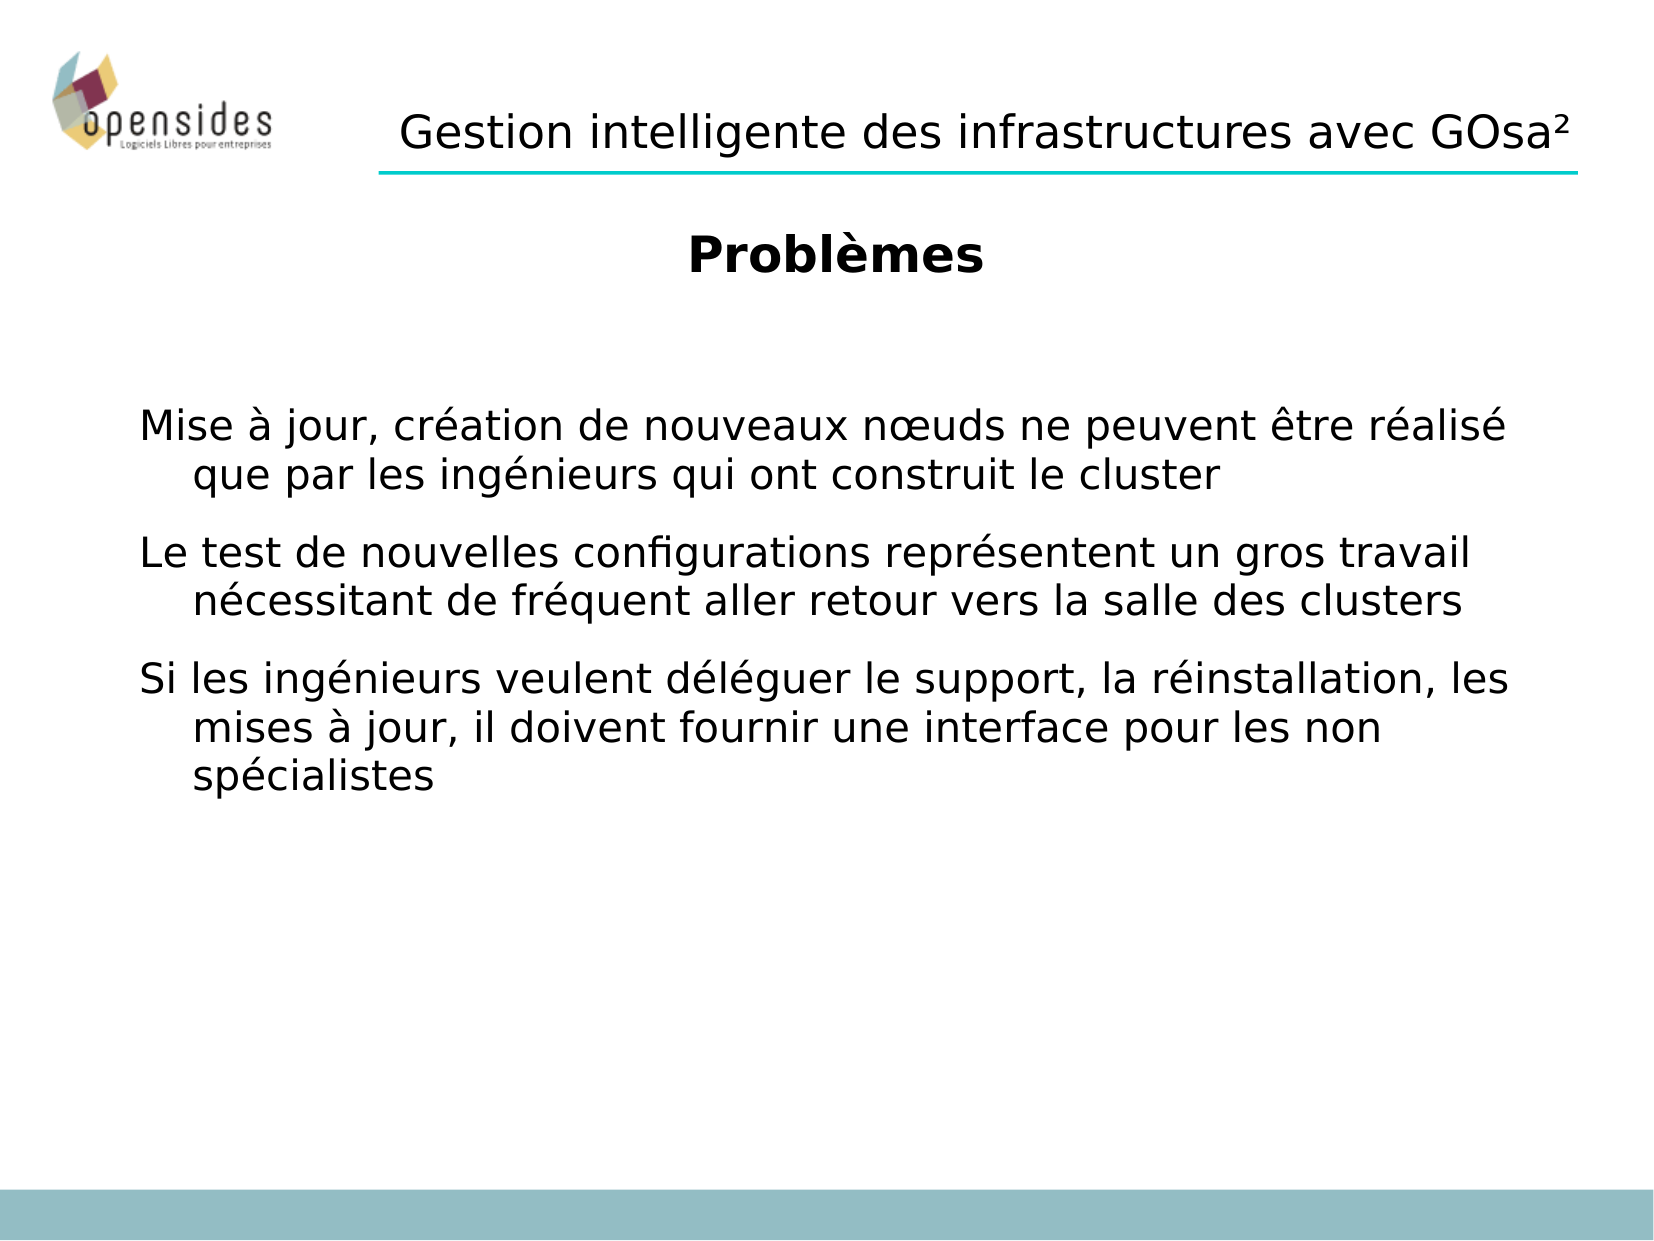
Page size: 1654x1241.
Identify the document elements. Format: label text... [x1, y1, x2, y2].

list Problèmes Mise à jour, création de nouveaux nœuds ne peuvent être réalisé que par les ingénieurs qui ont construit le cluster Le test de nouvelles configurations représentent un gros travail nécessitant de fréquent aller retour vers la salle des clusters Si les ingénieurs veulent déléguer le support, la réinstallation, les mises à jour, il doivent fournir une interface pour les non spécialistes [121, 226, 1534, 1008]
text_box Gestion intelligente des infrastructures avec GOsa² [317, 98, 1654, 167]
text_box [378, 171, 1578, 175]
text_box [0, 1189, 1654, 1241]
picture [22, 30, 308, 187]
